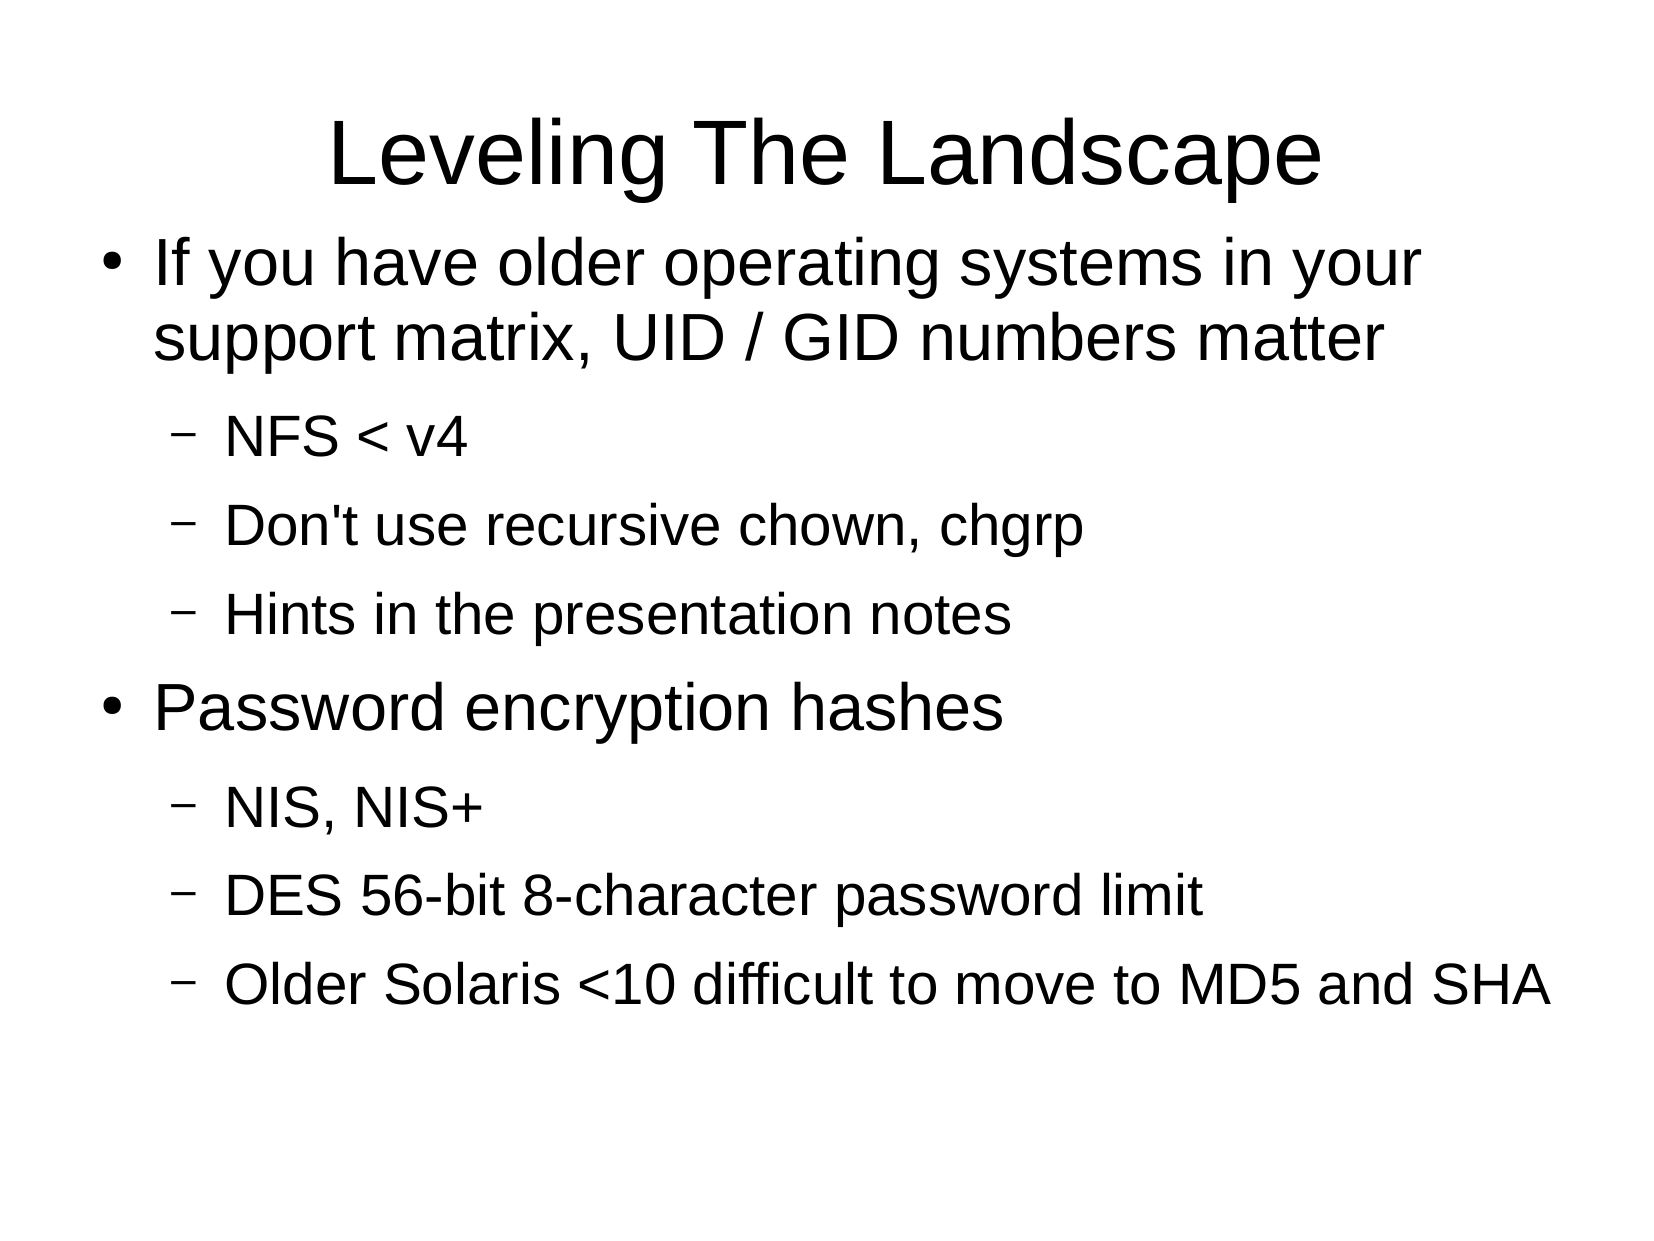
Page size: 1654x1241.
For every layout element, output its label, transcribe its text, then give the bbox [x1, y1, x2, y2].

list If you have older operating systems in your support matrix, UID / GID numbers matter NFS < v4 Don't use recursive chown, chgrp Hints in the presentation notes Password encryption hashes NIS, NIS+ DES 56-bit 8-character password limit Older Solaris <10 difficult to move to MD5 and SHA [82, 225, 1571, 1126]
title Leveling The Landscape [82, 49, 1571, 225]
